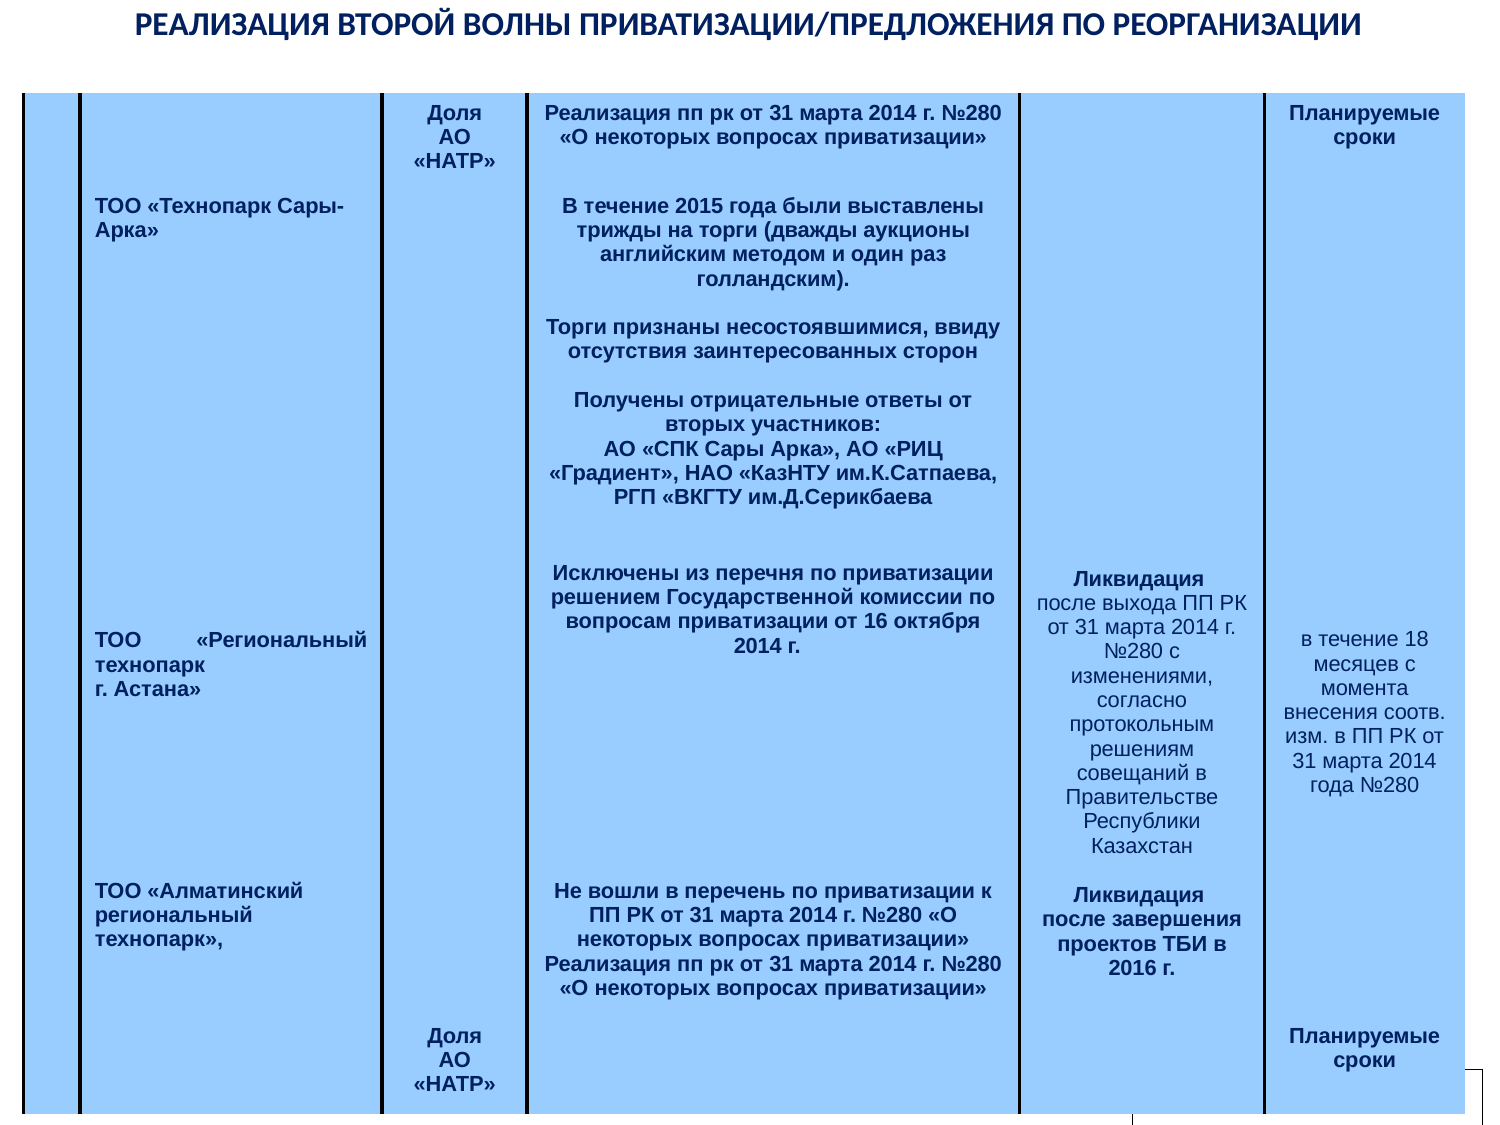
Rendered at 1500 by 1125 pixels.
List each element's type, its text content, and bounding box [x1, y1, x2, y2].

table_cell [82, 1016, 380, 1114]
table_header Реализация пп рк от 31 марта 2014 г. №280 «О некоторых вопросах приватизации» [529, 93, 1018, 186]
table_cell В течение 2015 года были выставлены трижды на торги (дважды аукционы английским методом и один раз голландским). Торги признаны несостоявшимися, ввиду отсутствия заинтересованных сторон Получены отрицательные ответы от вторых участников: АО «СПК Сары Арка», АО «РИЦ «Градиент», НАО «КазНТУ им.К.Сатпаева, РГП «ВКГТУ им.Д.Серикбаева [529, 186, 1018, 553]
text_box РЕАЛИЗАЦИЯ ВТОРОЙ ВОЛНЫ ПРИВАТИЗАЦИИ/ПРЕДЛОЖЕНИЯ ПО РЕОРГАНИЗАЦИИ [0, 2, 1500, 58]
slide_number 55 [1132, 1069, 1483, 1125]
table_cell [384, 553, 525, 620]
table_cell Ликвидация после завершения проектов ТБИ в 2016 г. [1021, 871, 1263, 1016]
table_cell [384, 253, 525, 311]
table_header Доля АО «НАТР» [384, 93, 525, 186]
table_cell [25, 553, 78, 620]
table_cell [384, 186, 525, 253]
table_header [1021, 93, 1263, 186]
table_cell [1021, 186, 1263, 553]
table_cell в течение 18 месяцев с момента внесения соотв. изм. в ПП РК от 31 марта 2014 года №280 [1266, 553, 1465, 871]
table_cell [25, 871, 78, 1016]
table_cell [384, 311, 525, 378]
table_cell Доля АО «НАТР» [384, 1016, 525, 1114]
table_cell [25, 378, 78, 553]
table_cell [384, 378, 525, 553]
table_cell [384, 871, 525, 1016]
table_header [82, 93, 380, 186]
table_cell ТОО «Технопарк Сары-Арка» [82, 186, 380, 253]
table_cell Не вошли в перечень по приватизации к ПП РК от 31 марта 2014 г. №280 «О некоторых вопросах приватизации» [529, 871, 1018, 1114]
table_cell Планируемые сроки [1266, 1016, 1465, 1114]
table_cell [82, 311, 380, 378]
table_cell [82, 378, 380, 553]
table_cell [25, 186, 78, 253]
table_cell Исключены из перечня по приватизации решением Государственной комиссии по вопросам приватизации от 16 октября 2014 г. [529, 553, 1018, 871]
table_cell [25, 1016, 78, 1114]
table_cell [25, 620, 78, 871]
table_header Планируемые сроки [1266, 93, 1465, 186]
table_cell ТОО «Алматинский региональный технопарк», [82, 871, 380, 1016]
table_cell [82, 253, 380, 311]
table_cell [1021, 1016, 1263, 1114]
table_cell [82, 553, 380, 620]
table_cell ТОО «Региональный технопарк г. Астана» [82, 620, 380, 871]
table_cell [1266, 871, 1465, 1016]
table_cell [1266, 186, 1465, 553]
table_cell Ликвидация после выхода ПП РК от 31 марта 2014 г. №280 с изменениями, согласно протокольным решениям совещаний в Правительстве Республики Казахстан [1021, 553, 1263, 871]
table_header [25, 93, 78, 186]
table_cell [384, 620, 525, 871]
table_cell [25, 311, 78, 378]
table_cell [25, 253, 78, 311]
